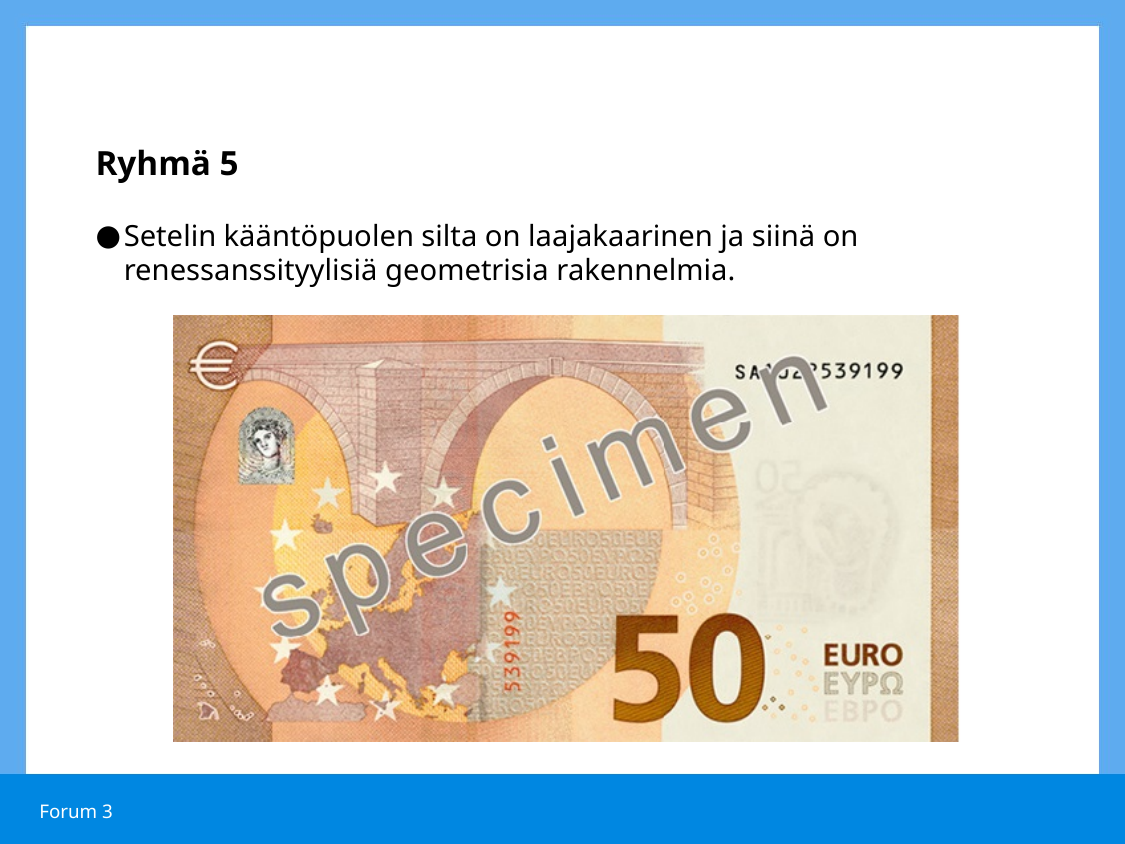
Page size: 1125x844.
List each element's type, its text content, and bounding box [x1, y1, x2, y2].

picture [0, 0, 1125, 844]
list Ryhmä 5 Setelin kääntöpuolen silta on laajakaarinen ja siinä on renessanssityylisiä geometrisia rakennelmia. [56, 130, 1059, 299]
